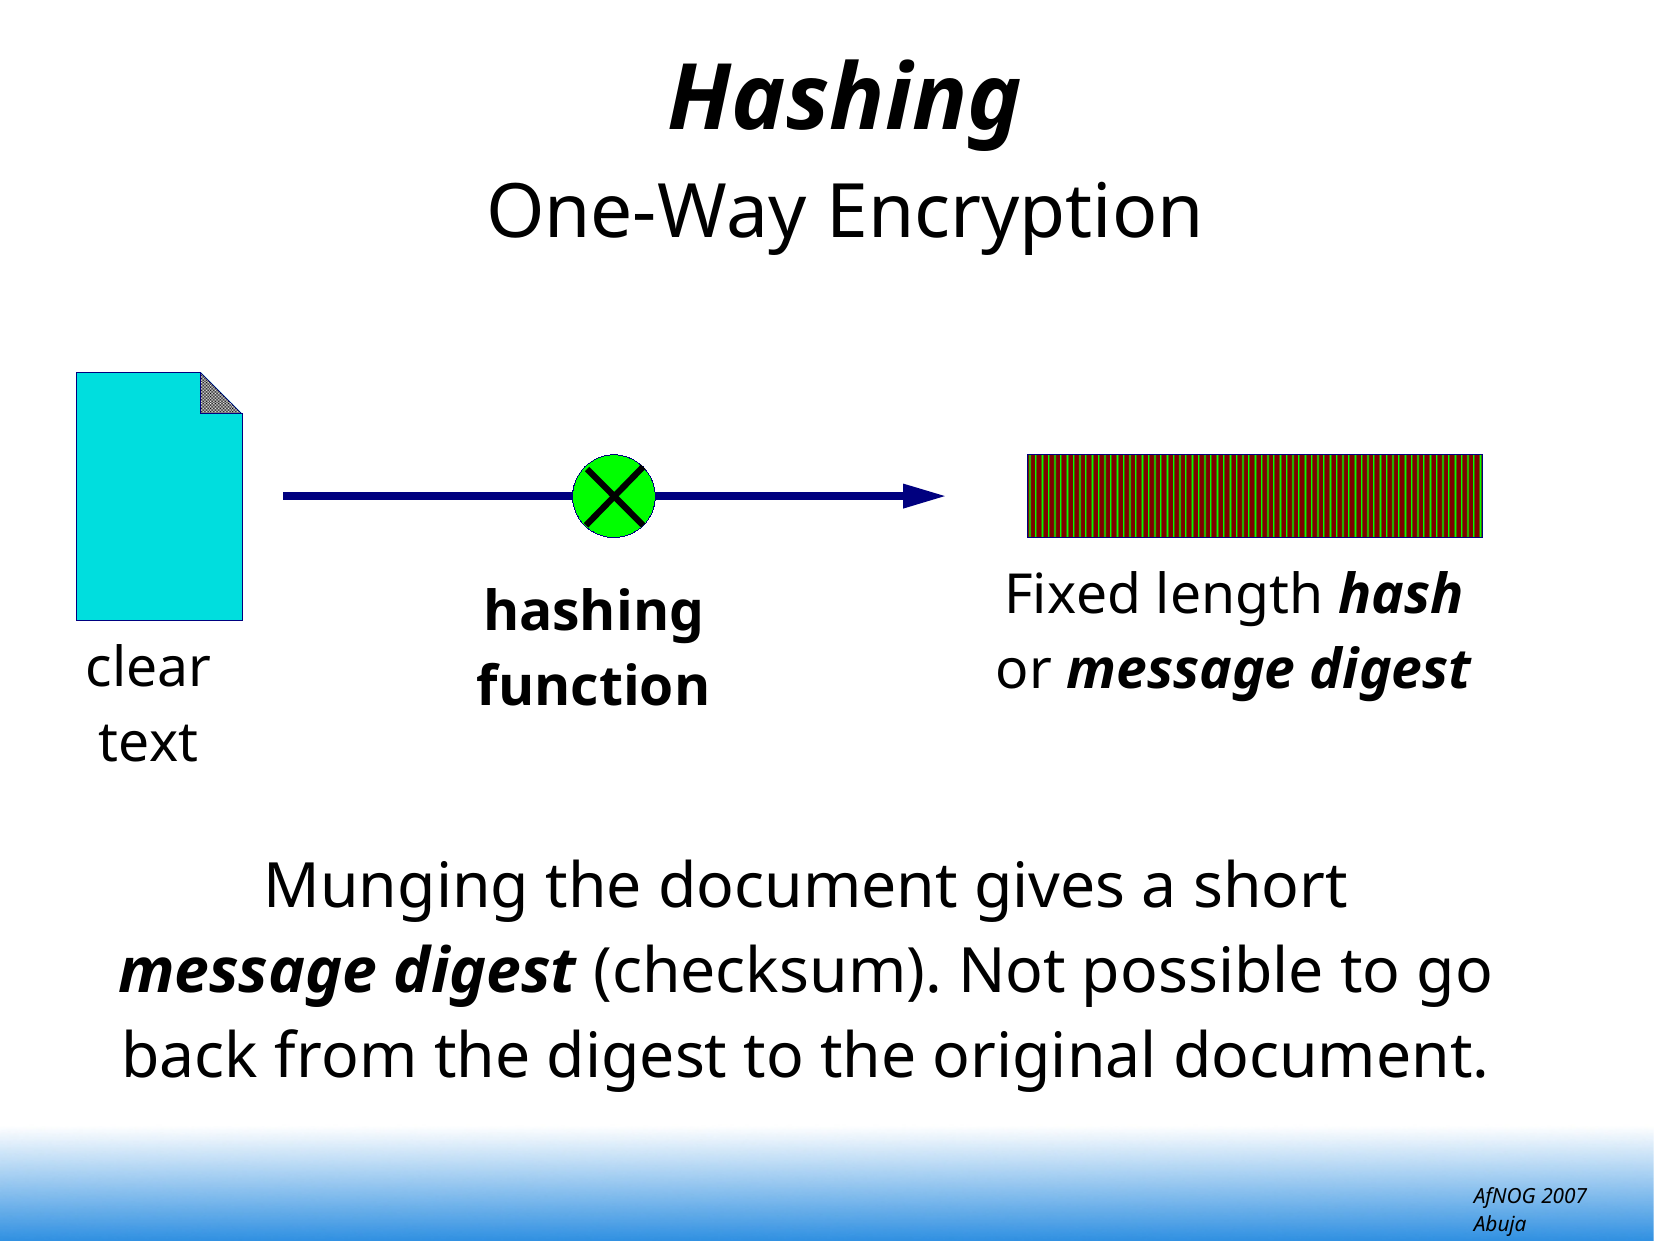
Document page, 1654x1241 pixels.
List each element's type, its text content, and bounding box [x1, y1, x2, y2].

picture [0, 1124, 1654, 1241]
text_box clear text [85, 627, 212, 778]
text_box [76, 372, 243, 621]
text_box [1027, 454, 1483, 538]
title Hashing One-Way Encryption [271, 31, 1419, 263]
text_box [620, 470, 656, 523]
text_box Munging the document gives a short message digest (checksum). Not possible to go back from the digest to the original document. [118, 840, 1495, 1096]
text_box Fixed length hash or message digest [995, 554, 1472, 705]
text_box [572, 454, 641, 538]
text_box hashing function [476, 571, 711, 723]
